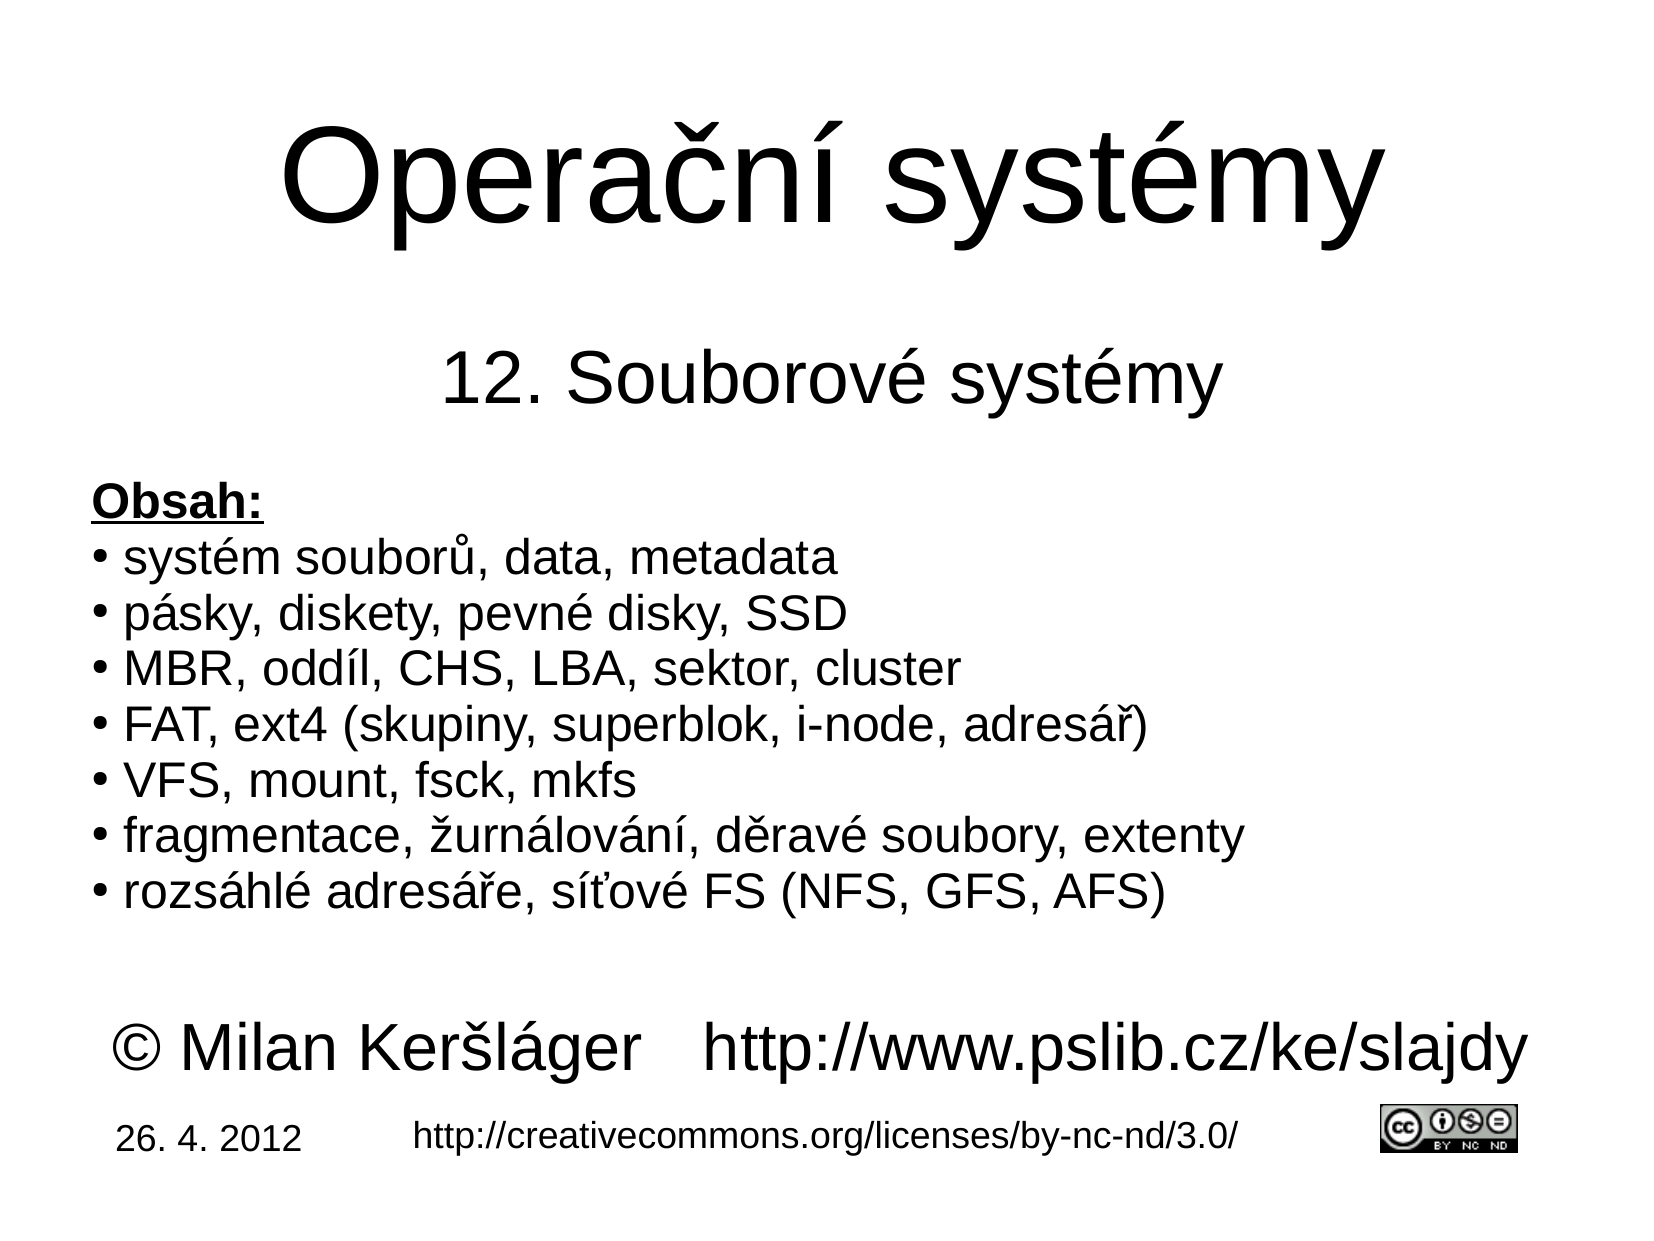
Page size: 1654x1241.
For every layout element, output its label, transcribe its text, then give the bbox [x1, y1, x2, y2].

text_box 26.4.2012 [100, 1110, 337, 1167]
text_box http://creativecommons.org/licenses/by-nc-nd/3.0/ [339, 1107, 1313, 1165]
list © Milan Keršláger http://www.pslib.cz/ke/slajdy [76, 1009, 1565, 1087]
title Operační systémy 12. Souborové systémy [88, 56, 1577, 461]
picture [1380, 1104, 1518, 1153]
text_box Obsah: systém souborů, data, metadata pásky, diskety, pevné disky, SSD MBR, oddíl, CHS, LBA, sektor, cluster FAT, ext4 (skupiny, superblok, i-node, adresář) VFS, mount, fsck, mkfs fragmentace, žurnálování, děravé soubory, extenty rozsáhlé adresáře, síťové FS (NFS, GFS, AFS) [76, 465, 1583, 927]
